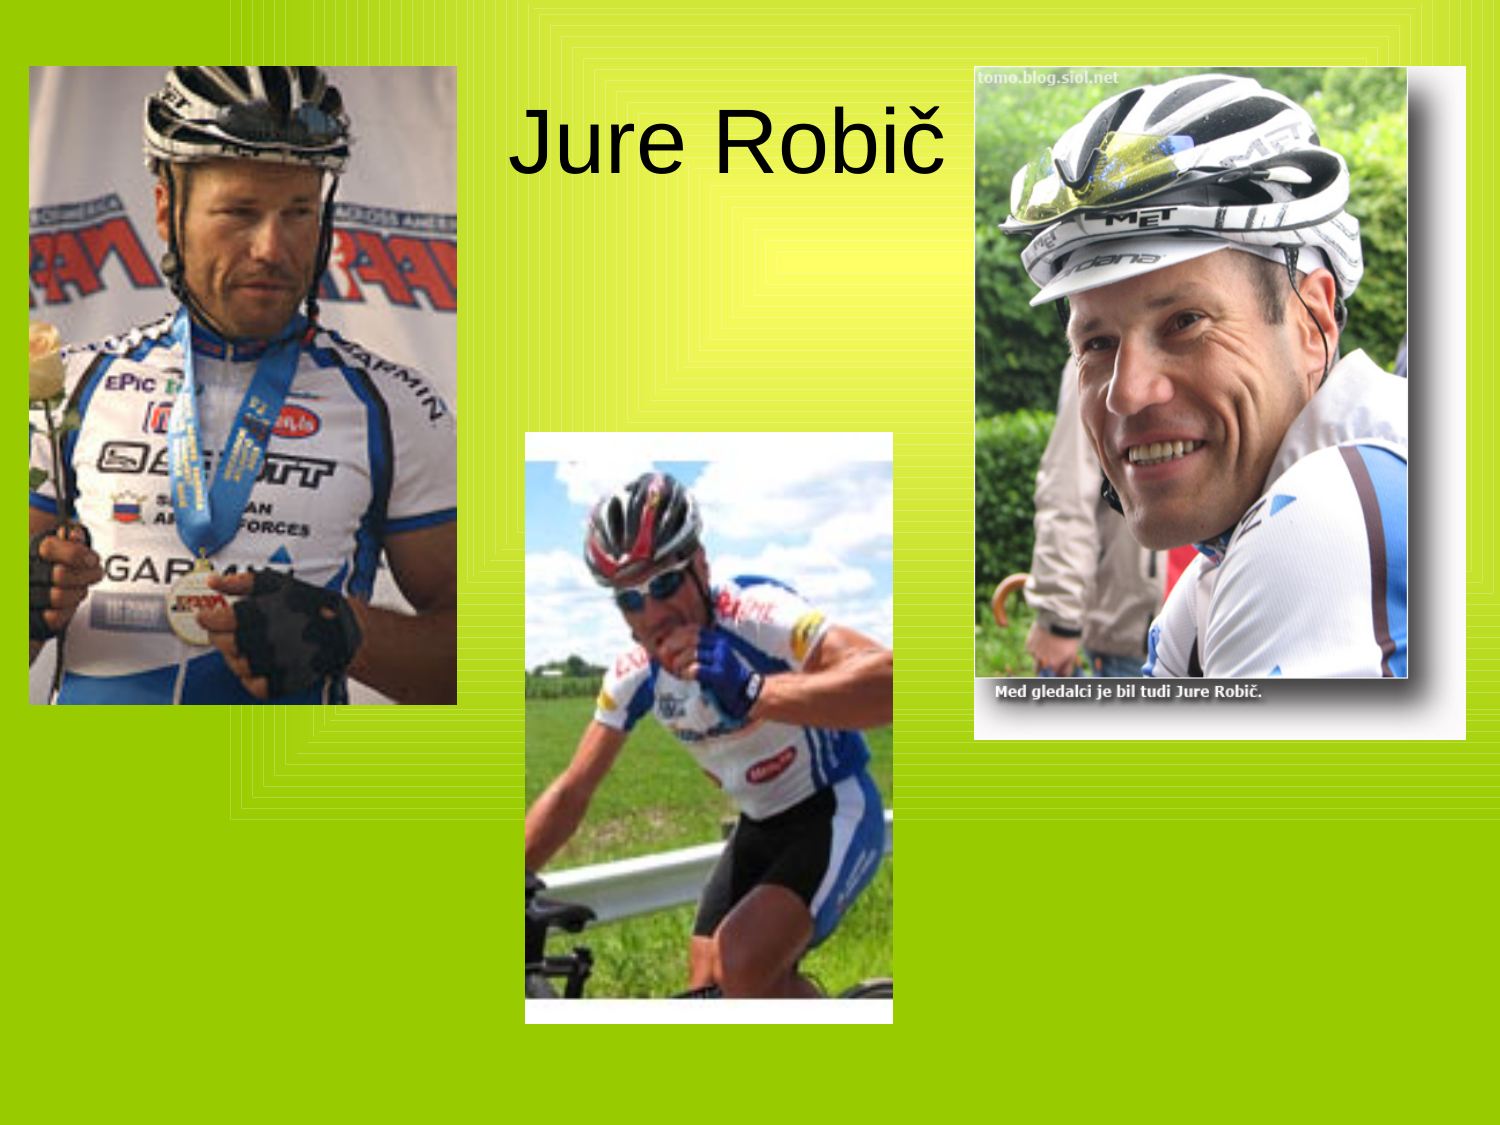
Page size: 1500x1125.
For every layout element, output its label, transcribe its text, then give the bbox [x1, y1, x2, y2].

picture [525, 432, 893, 1024]
title Jure Robič [53, 42, 1404, 231]
picture [974, 66, 1466, 740]
picture [29, 66, 457, 705]
